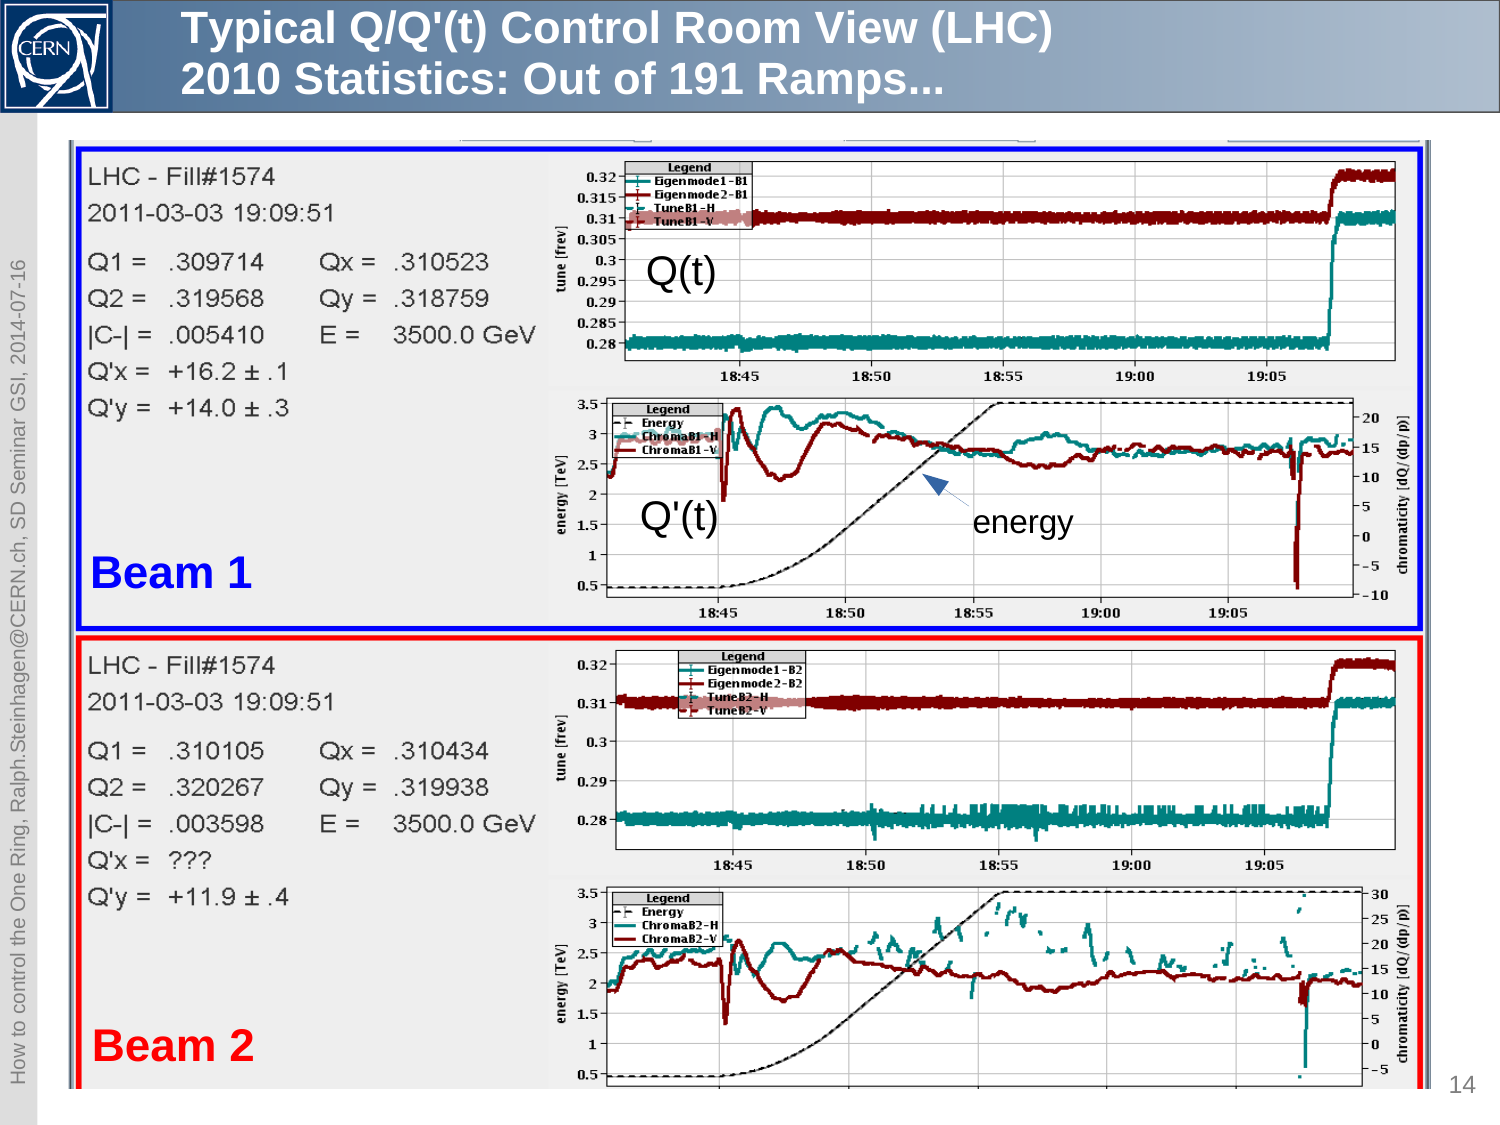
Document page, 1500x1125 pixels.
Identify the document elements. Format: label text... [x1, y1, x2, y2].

text_box Beam 2 [77, 1013, 311, 1115]
text_box Beam 1 [75, 539, 321, 641]
title Typical Q/Q'(t) Control Room View (LHC) 2010 Statistics: Out of 191 Ramps... [180, 1, 1302, 105]
text_box energy [957, 496, 1089, 562]
text_box Q'(t) [625, 485, 735, 563]
picture [68, 140, 1431, 1089]
text_box Q(t) [631, 240, 733, 318]
picture [0, 0, 113, 113]
